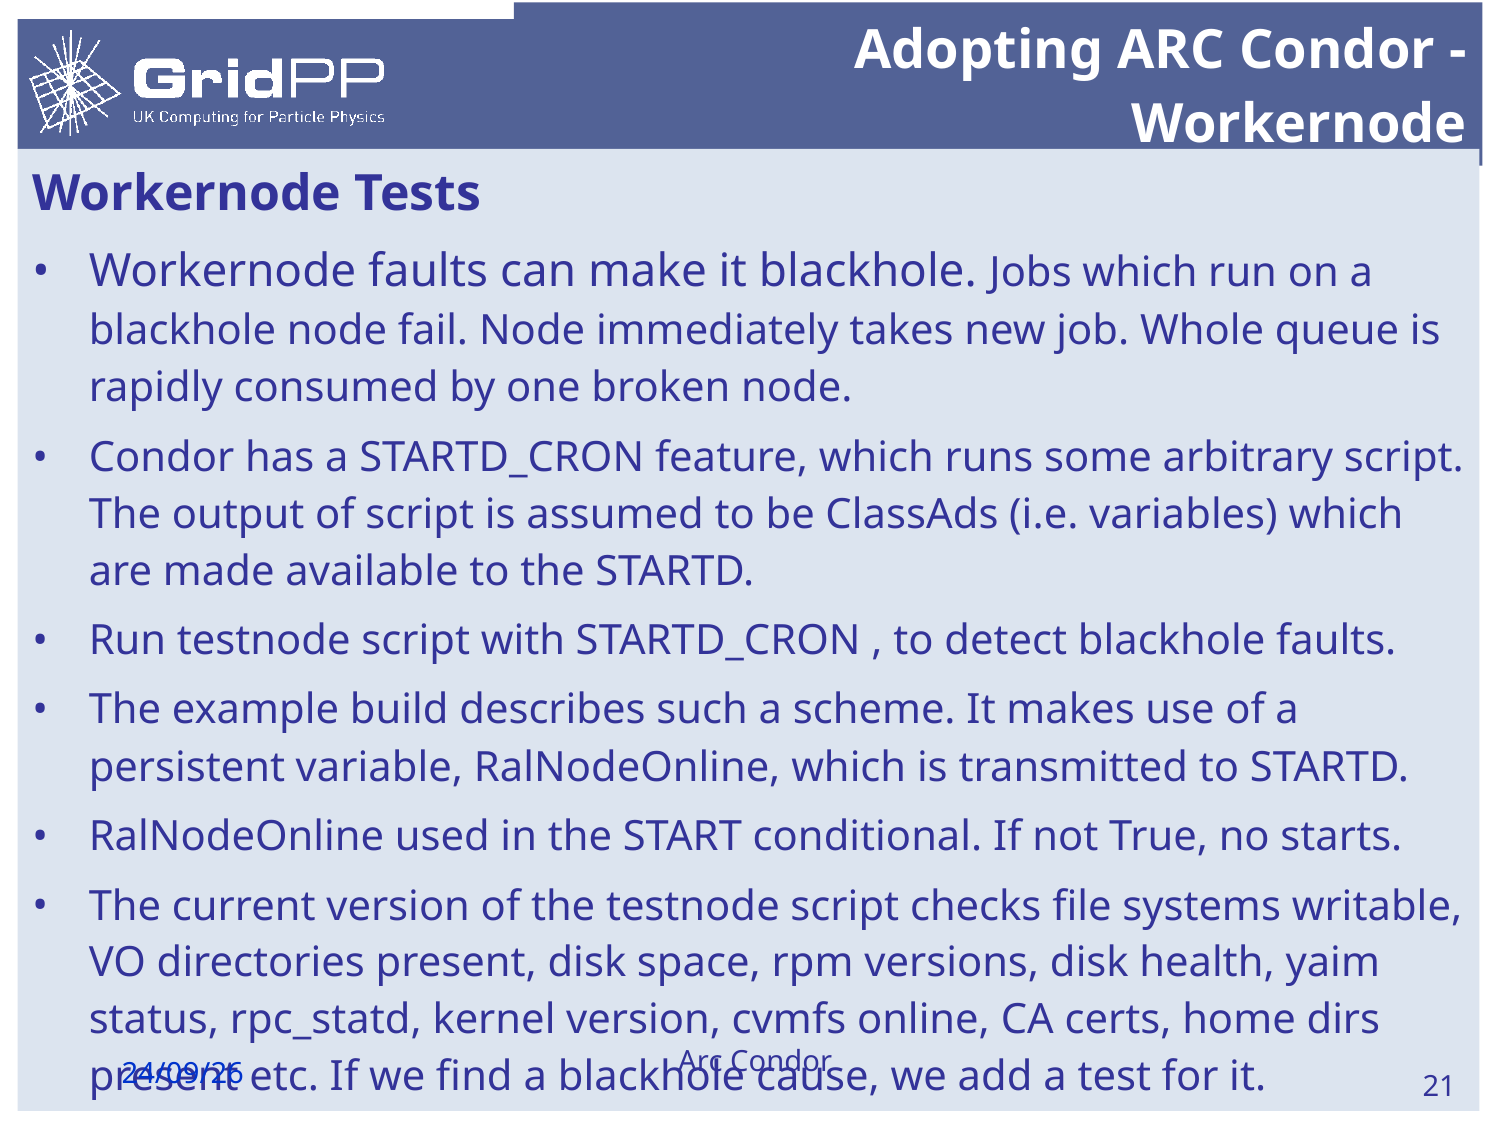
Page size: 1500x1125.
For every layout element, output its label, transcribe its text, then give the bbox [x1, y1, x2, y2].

title Adopting ARC Condor - Workernode [513, 19, 1483, 149]
text_box <number> [1388, 1059, 1471, 1094]
list Workernode Tests Workernode faults can make it blackhole. Jobs which run on a blackhole node fail. Node immediately takes new job. Whole queue is rapidly consumed by one broken node. Condor has a STARTD_CRON feature, which runs some arbitrary script. The output of script is assumed to be ClassAds (i.e. variables) which are made available to the STARTD. Run testnode script with STARTD_CRON , to detect blackhole faults. The example build describes such a scheme. It makes use of a persistent variable, RalNodeOnline, which is transmitted to STARTD. RalNodeOnline used in the START conditional. If not True, no starts. The current version of the testnode script checks file systems writable, VO directories present, disk space, rpm versions, disk health, yaim status, rpc_statd, kernel version, cvmfs online, CA certs, home dirs present etc. If we find a blackhole cause, we add a test for it. [17, 148, 1480, 1035]
picture [29, 30, 384, 136]
text_box 02/03/16 [29, 1046, 337, 1095]
text_box Arc Condor [536, 1034, 975, 1094]
